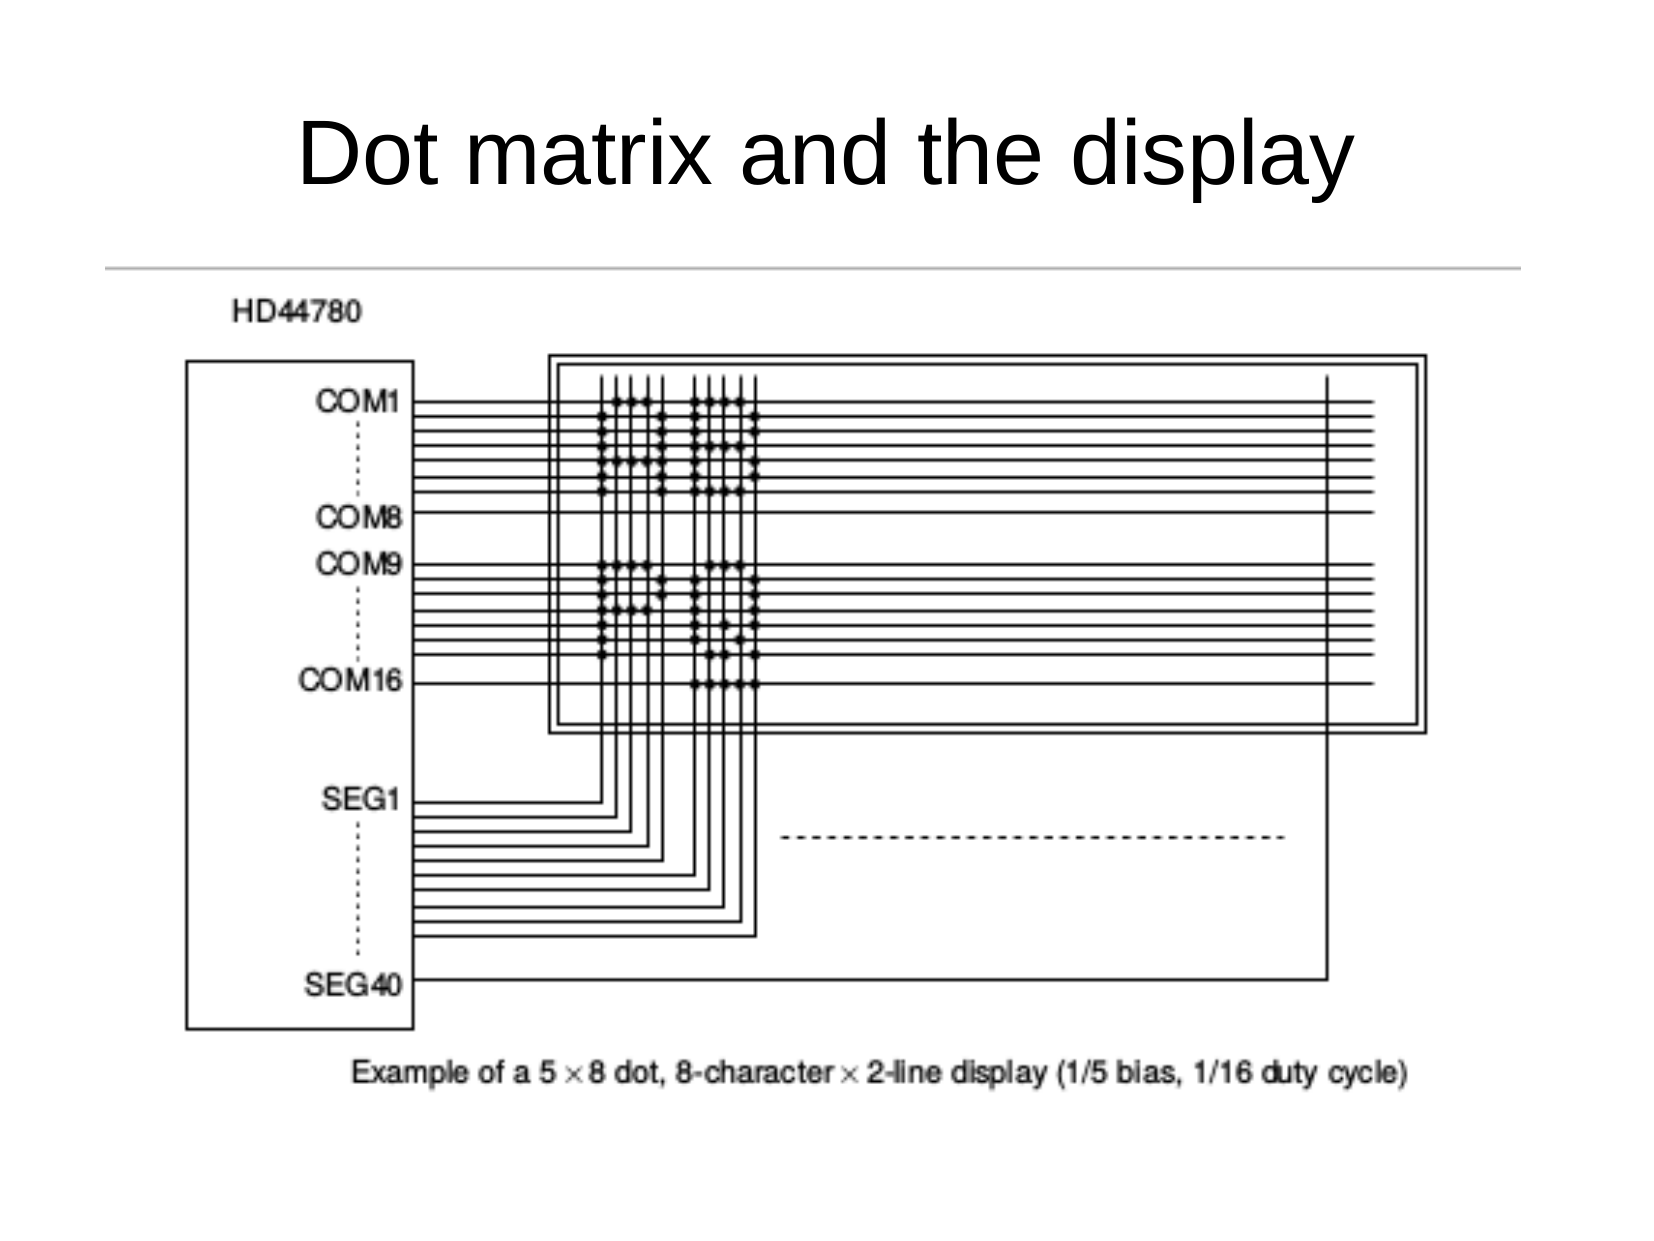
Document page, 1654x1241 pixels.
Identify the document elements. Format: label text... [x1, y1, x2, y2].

title Dot matrix and the display [82, 49, 1571, 257]
picture [105, 265, 1521, 1110]
